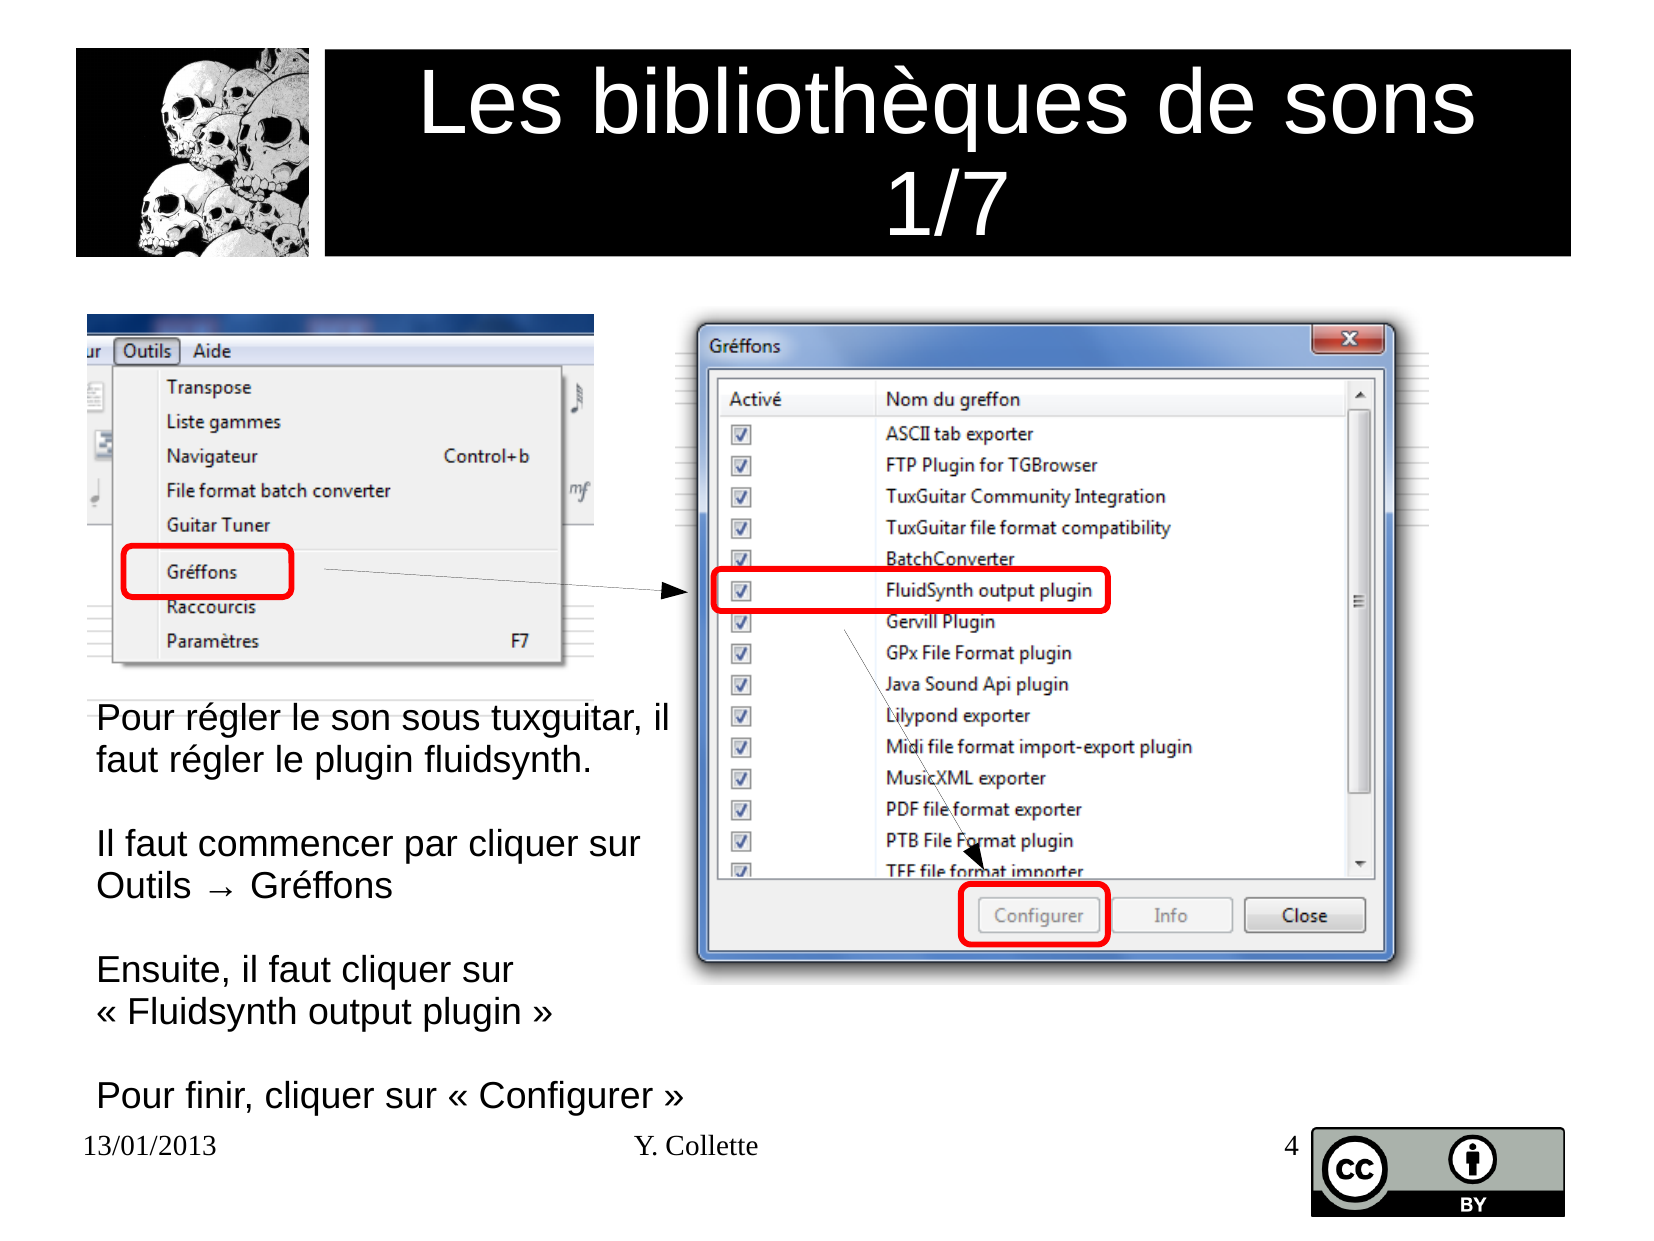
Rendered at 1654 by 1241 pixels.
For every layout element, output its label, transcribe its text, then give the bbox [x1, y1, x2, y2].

text_box Pour régler le son sous tuxguitar, il faut régler le plugin fluidsynth. Il faut commencer par cliquer sur Outils → Gréffons Ensuite, il faut cliquer sur « Fluidsynth output plugin » Pour finir, cliquer sur « Configurer » [81, 688, 702, 1124]
picture [87, 314, 594, 688]
picture [1311, 1127, 1565, 1217]
title Les bibliothèques de sons 1/7 [324, 49, 1571, 257]
picture [675, 306, 1429, 985]
picture [76, 48, 309, 257]
